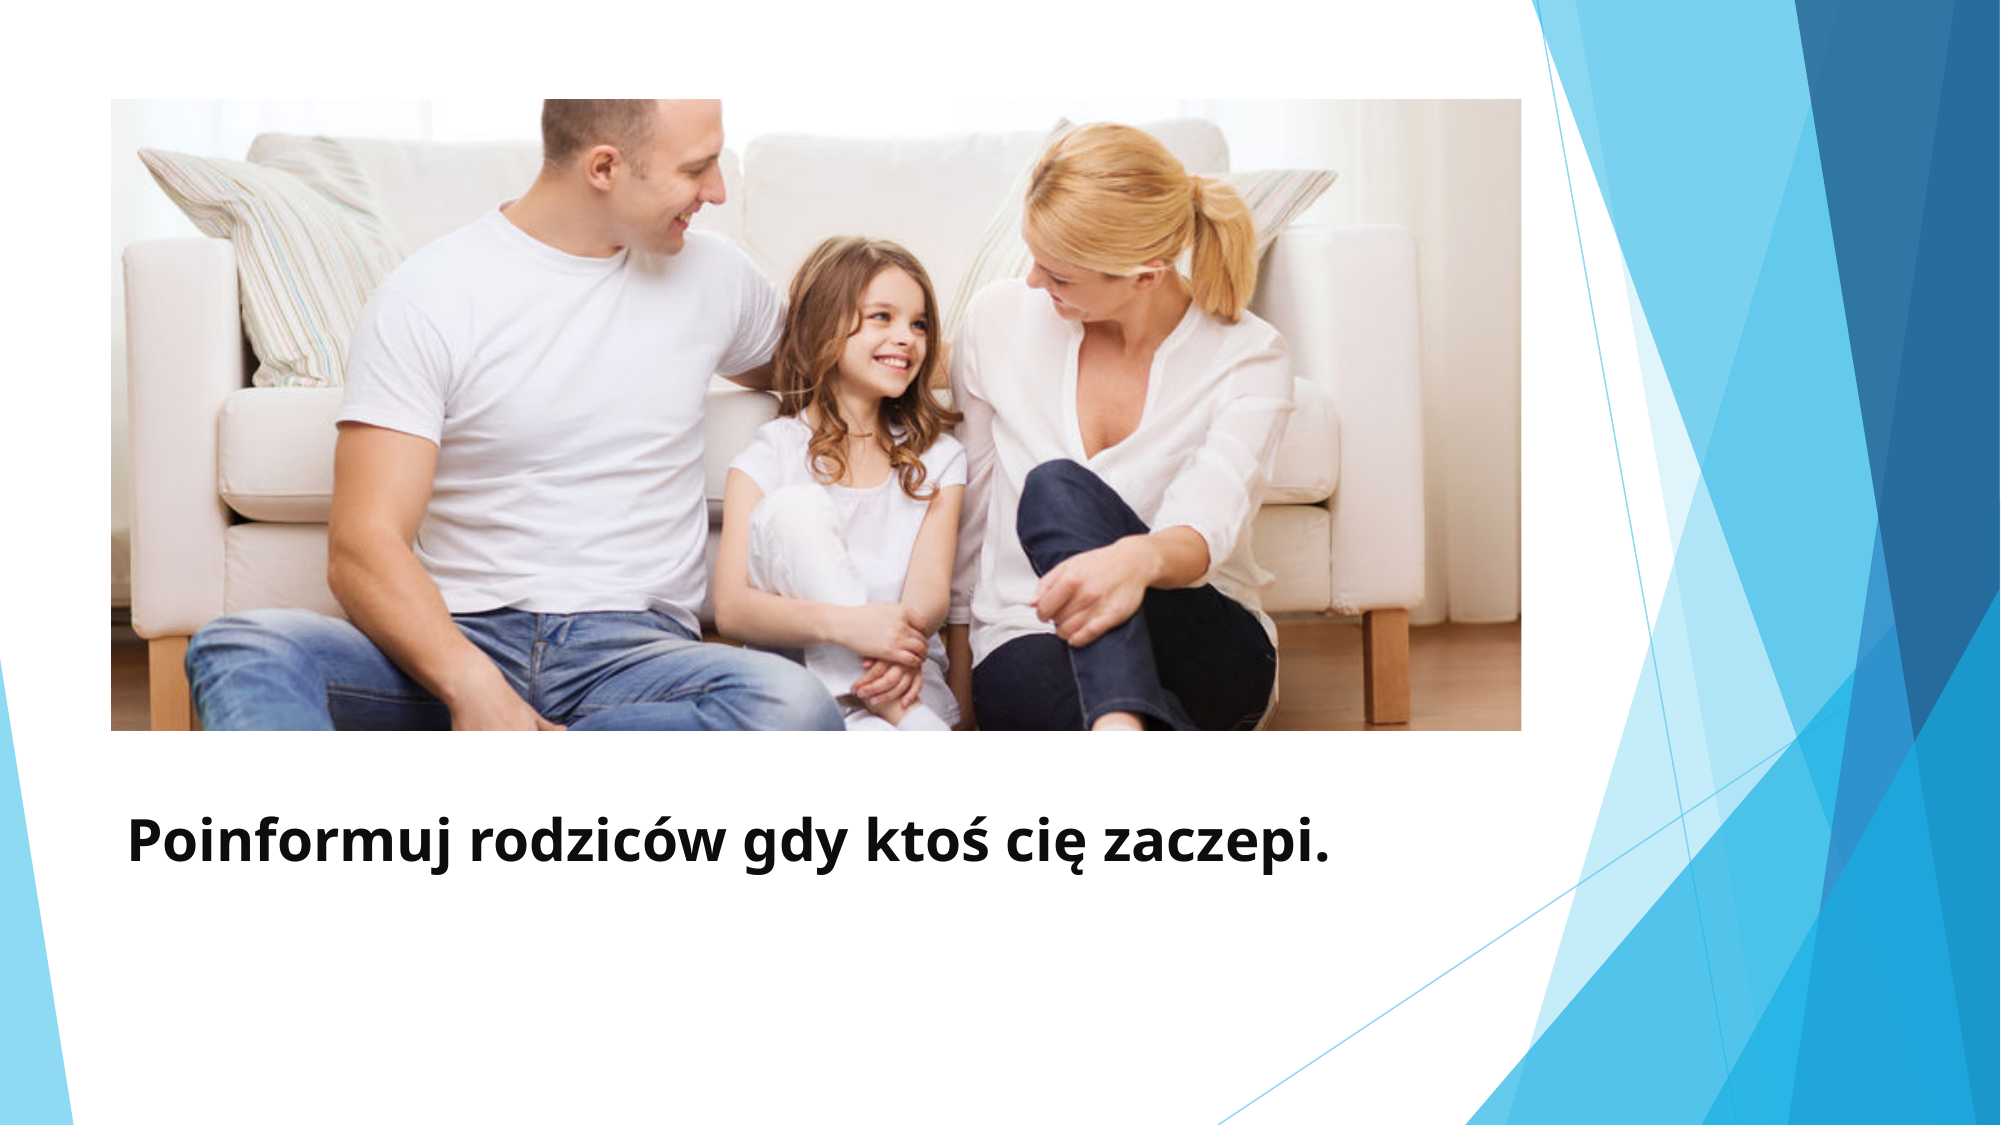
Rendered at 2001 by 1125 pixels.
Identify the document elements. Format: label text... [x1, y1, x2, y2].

picture [111, 99, 1522, 731]
title Poinformuj rodziców gdy ktoś cię zaczepi. [111, 787, 1522, 881]
